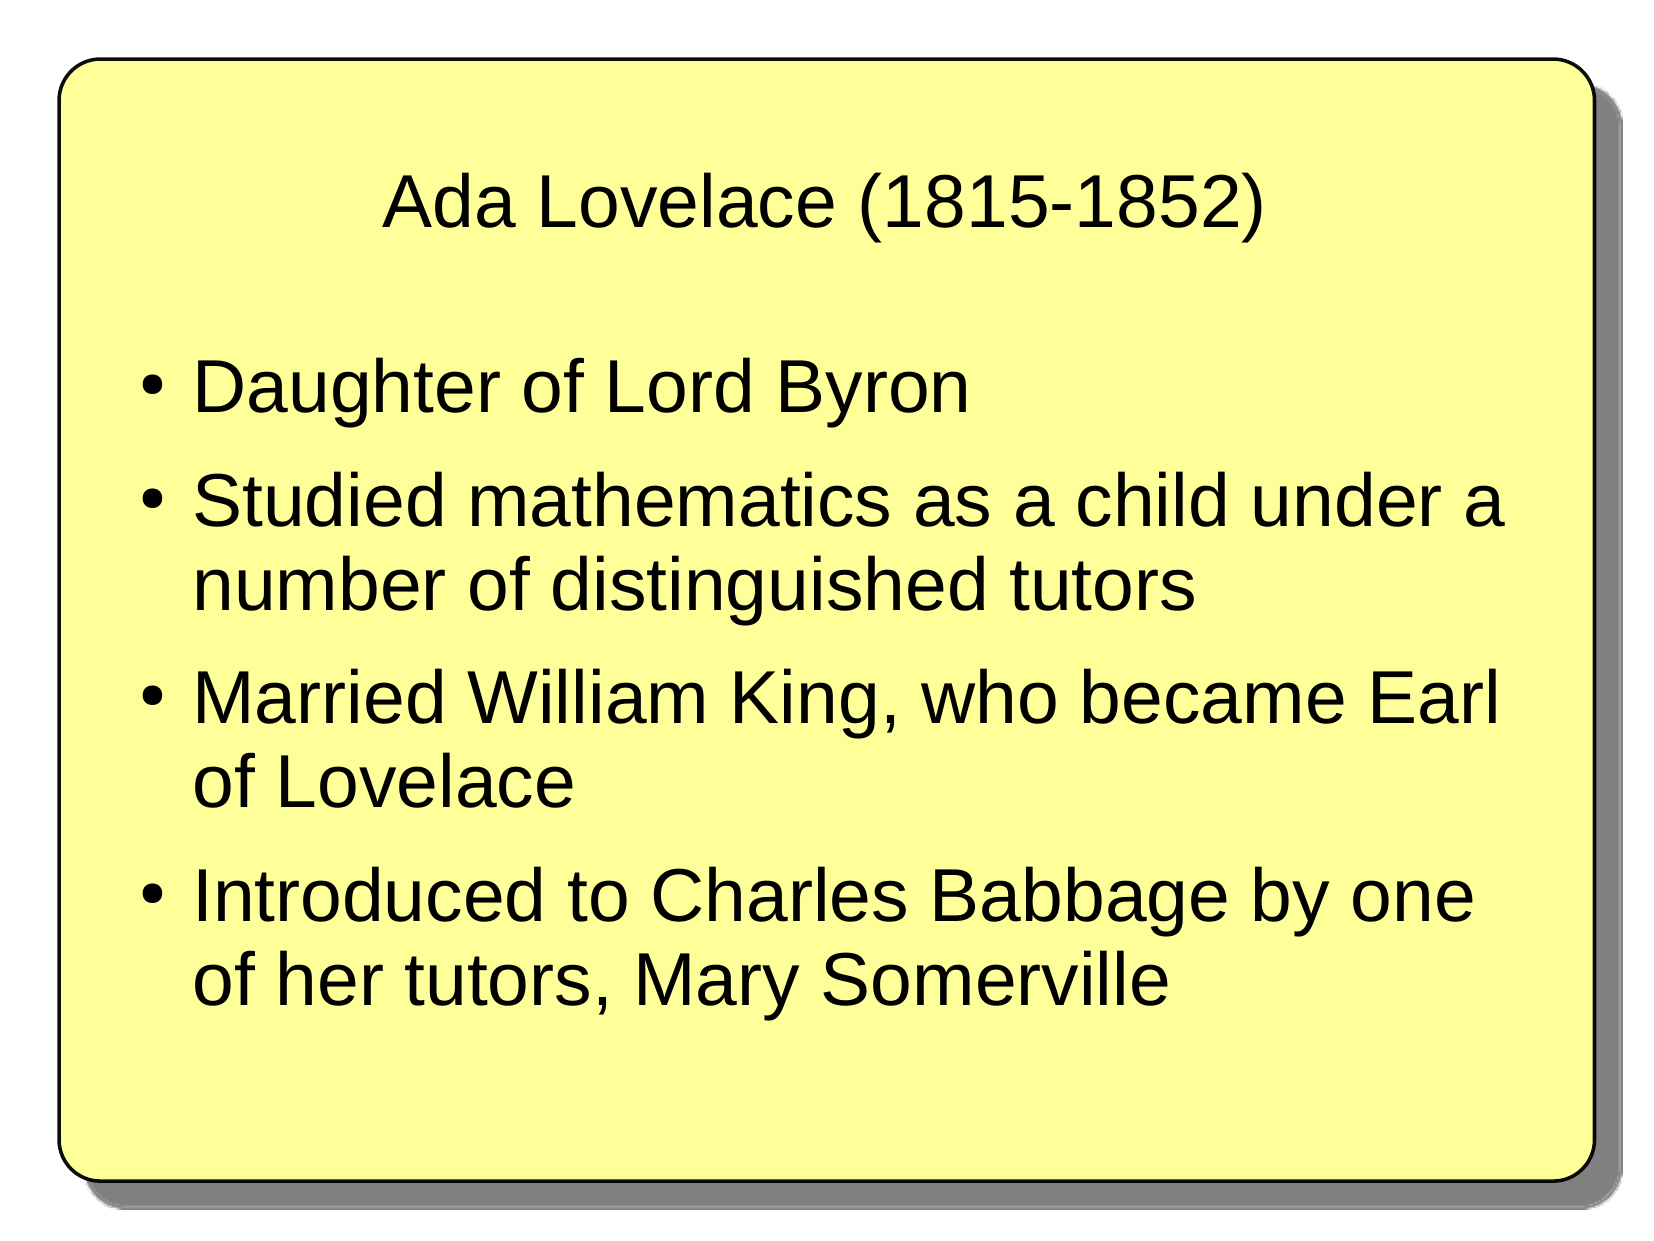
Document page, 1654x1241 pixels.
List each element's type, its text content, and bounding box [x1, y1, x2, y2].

title Ada Lovelace (1815-1852) [118, 105, 1532, 298]
list Daughter of Lord Byron Studied mathematics as a child under a number of distinguished tutors Married William King, who became Earl of Lovelace Introduced to Charles Babbage by one of her tutors, Mary Somerville [121, 344, 1534, 1112]
